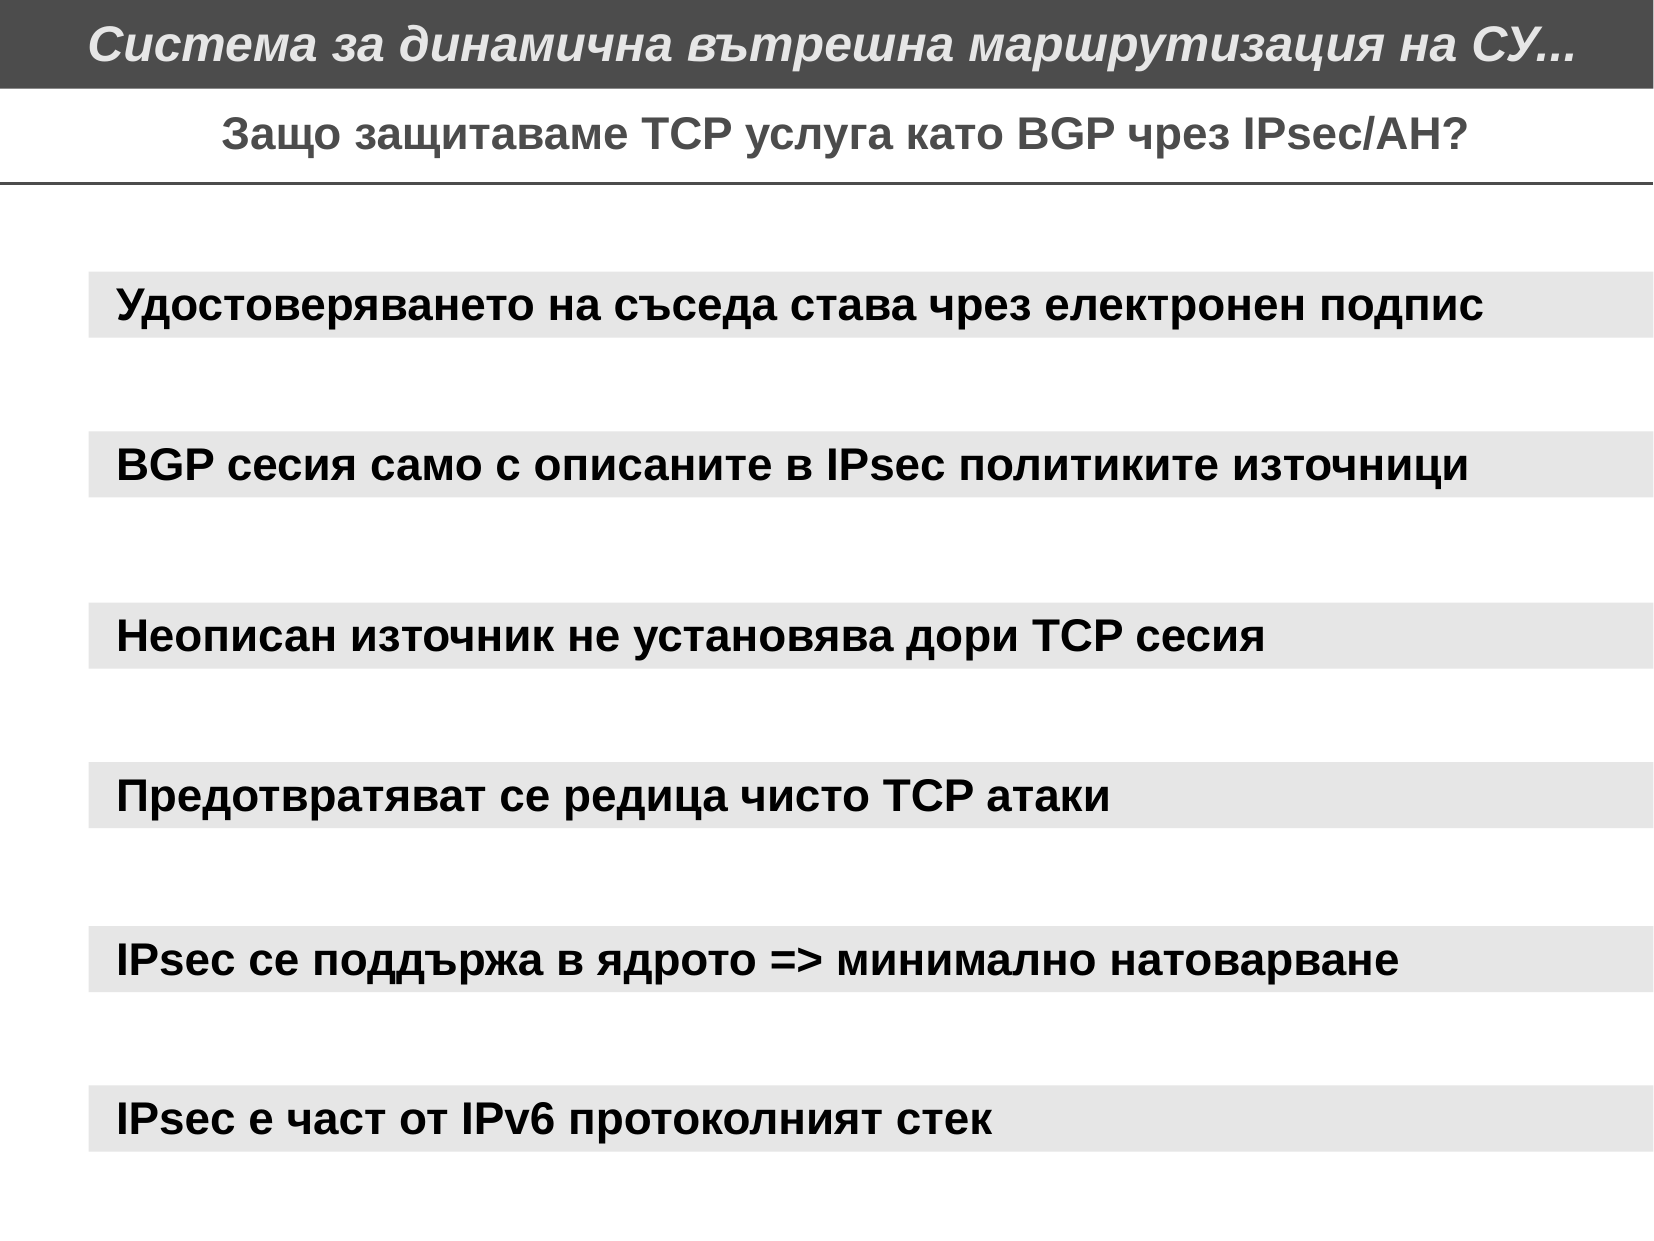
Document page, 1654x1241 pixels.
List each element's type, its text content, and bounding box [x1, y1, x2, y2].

text_box Удостоверяването на съседа става чрез електронен подпис [88, 271, 1654, 338]
text_box IPsec се поддържа в ядрото => минимално натоварване [88, 926, 1654, 993]
text_box Система за динамична вътрешна маршрутизация на СУ... [72, 8, 1593, 80]
text_box [0, 0, 1654, 89]
text_box IPsec е част от IPv6 протоколният стек [88, 1085, 1654, 1152]
text_box Предотвратяват се редица чисто TCP атаки [88, 762, 1654, 829]
text_box Неописан източник не установява дори TCP сесия [88, 602, 1654, 669]
text_box BGP сесия само с описаните в IPsec политиките източници [88, 431, 1654, 498]
text_box Защо защитаваме TCP услуга като BGP чрез IPsec/AH? [206, 100, 1476, 167]
